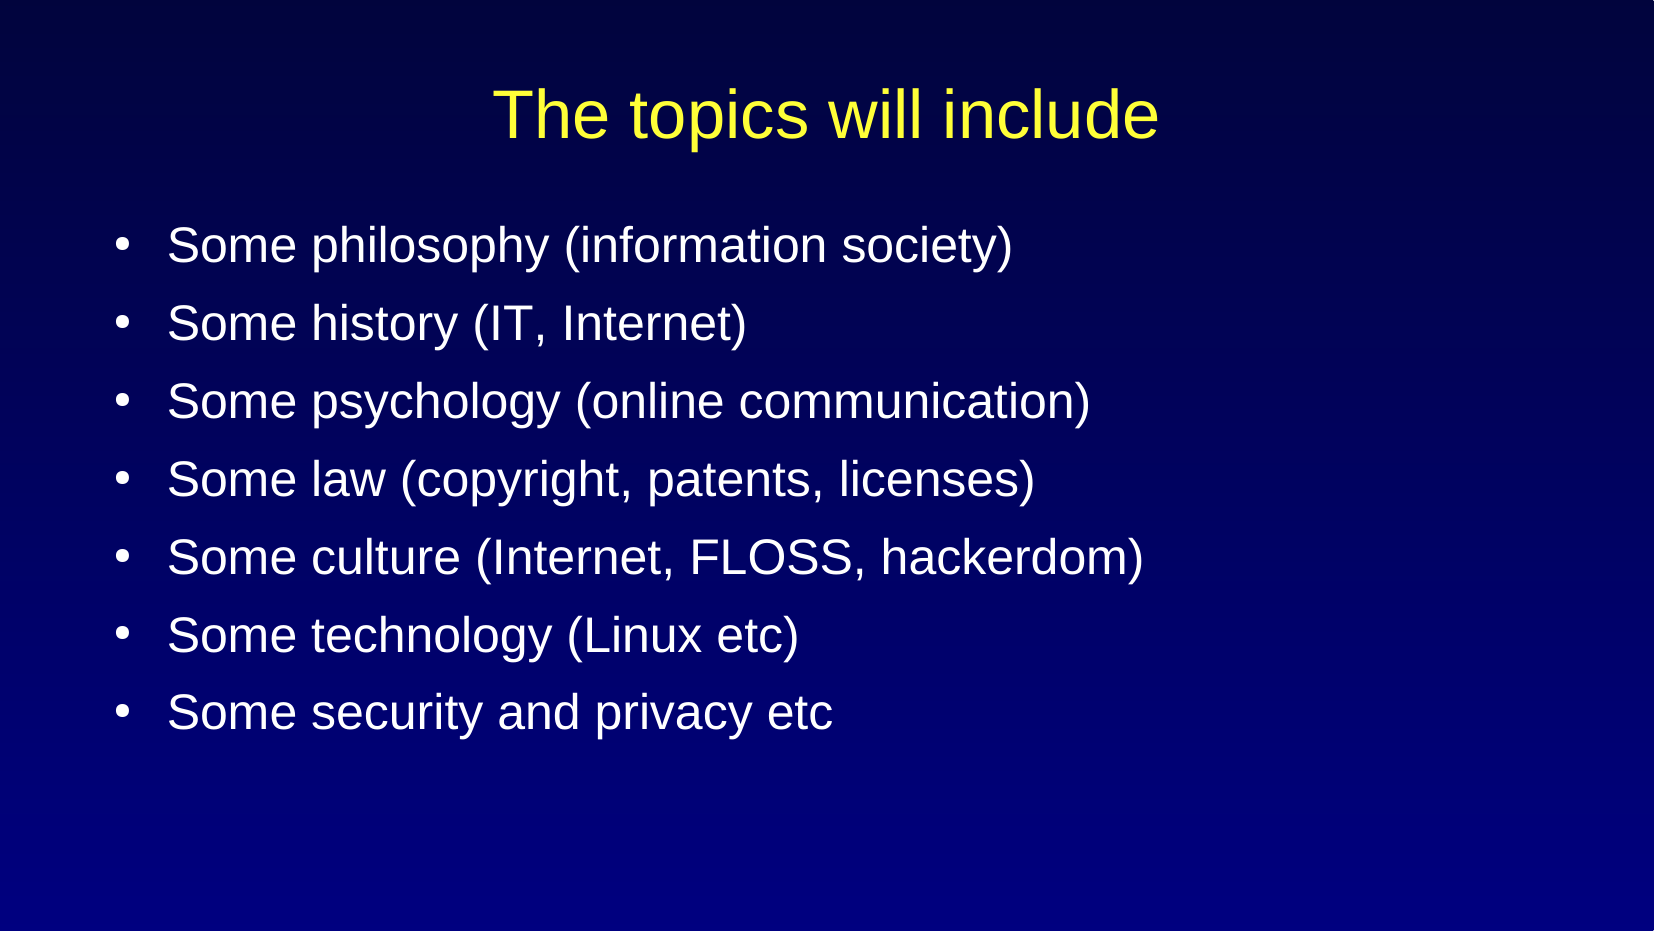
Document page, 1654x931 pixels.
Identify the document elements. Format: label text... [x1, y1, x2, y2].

title The topics will include [82, 37, 1571, 193]
list Some philosophy (information society) Some history (IT, Internet) Some psychology (online communication) Some law (copyright, patents, licenses) Some culture (Internet, FLOSS, hackerdom) Some technology (Linux etc) Some security and privacy etc [82, 217, 1571, 758]
